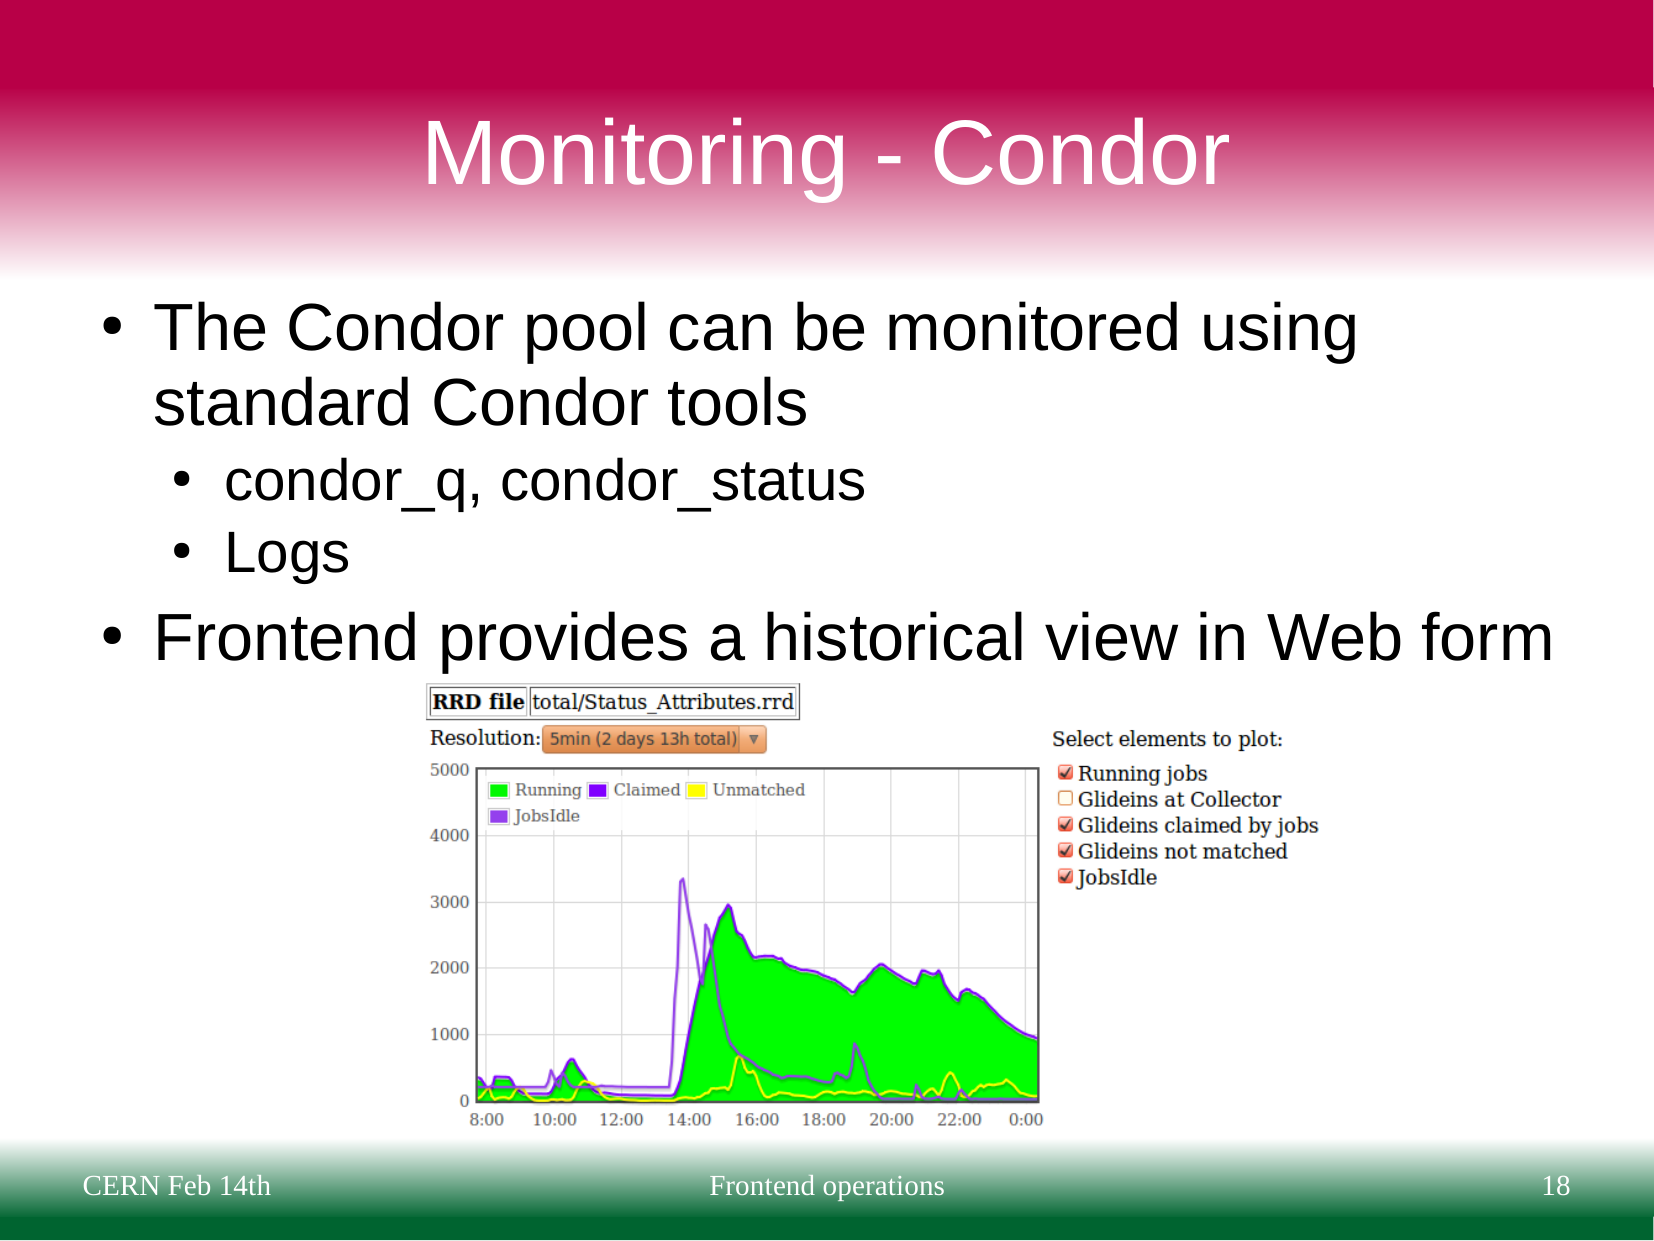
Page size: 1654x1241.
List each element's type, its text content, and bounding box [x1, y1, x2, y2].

title Monitoring - Condor [82, 49, 1571, 257]
list The Condor pool can be monitored using standard Condor tools condor_q, condor_status Logs Frontend provides a historical view in Web form [82, 290, 1571, 1109]
picture [420, 1109, 1331, 1133]
